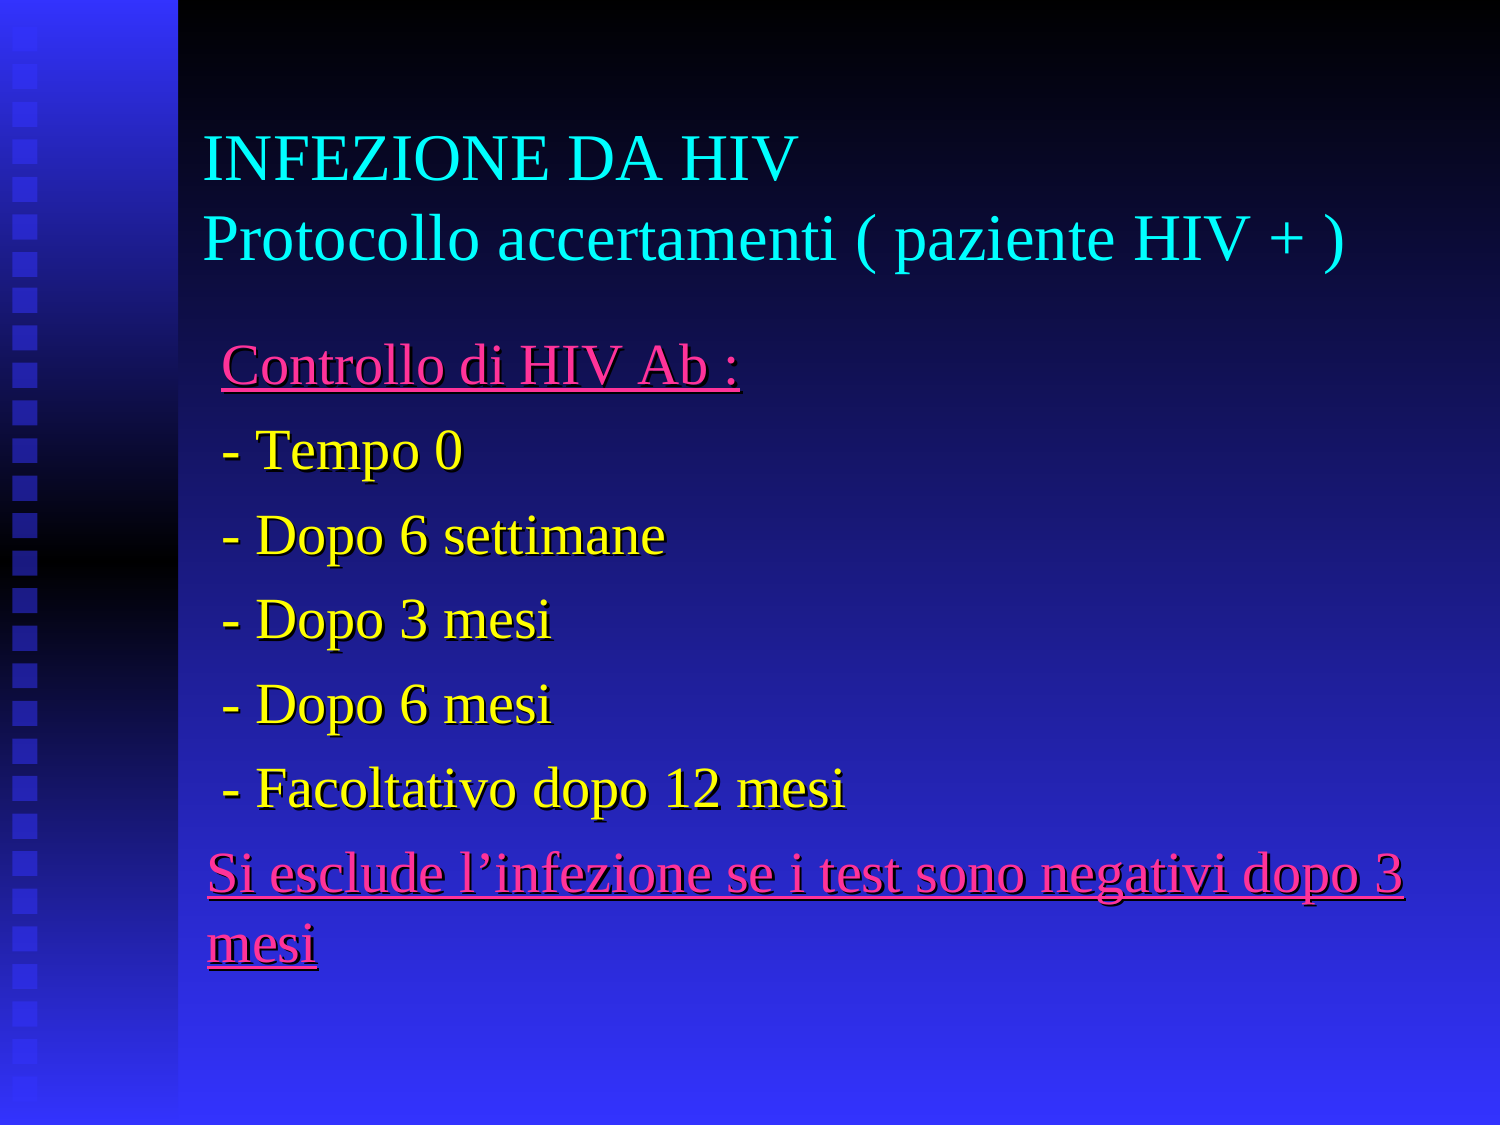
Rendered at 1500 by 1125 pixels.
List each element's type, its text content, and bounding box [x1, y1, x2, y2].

text_box INFEZIONE DA HIV Protocollo accertamenti ( paziente HIV + ) [187, 99, 1463, 288]
text_box Controllo di HIV Ab : - Tempo 0 - Dopo 6 settimane - Dopo 3 mesi - Dopo 6 mesi - Facoltativo dopo 12 mesi Si esclude l’infezione se i test sono negativi dopo 3 mesi [191, 319, 1467, 995]
